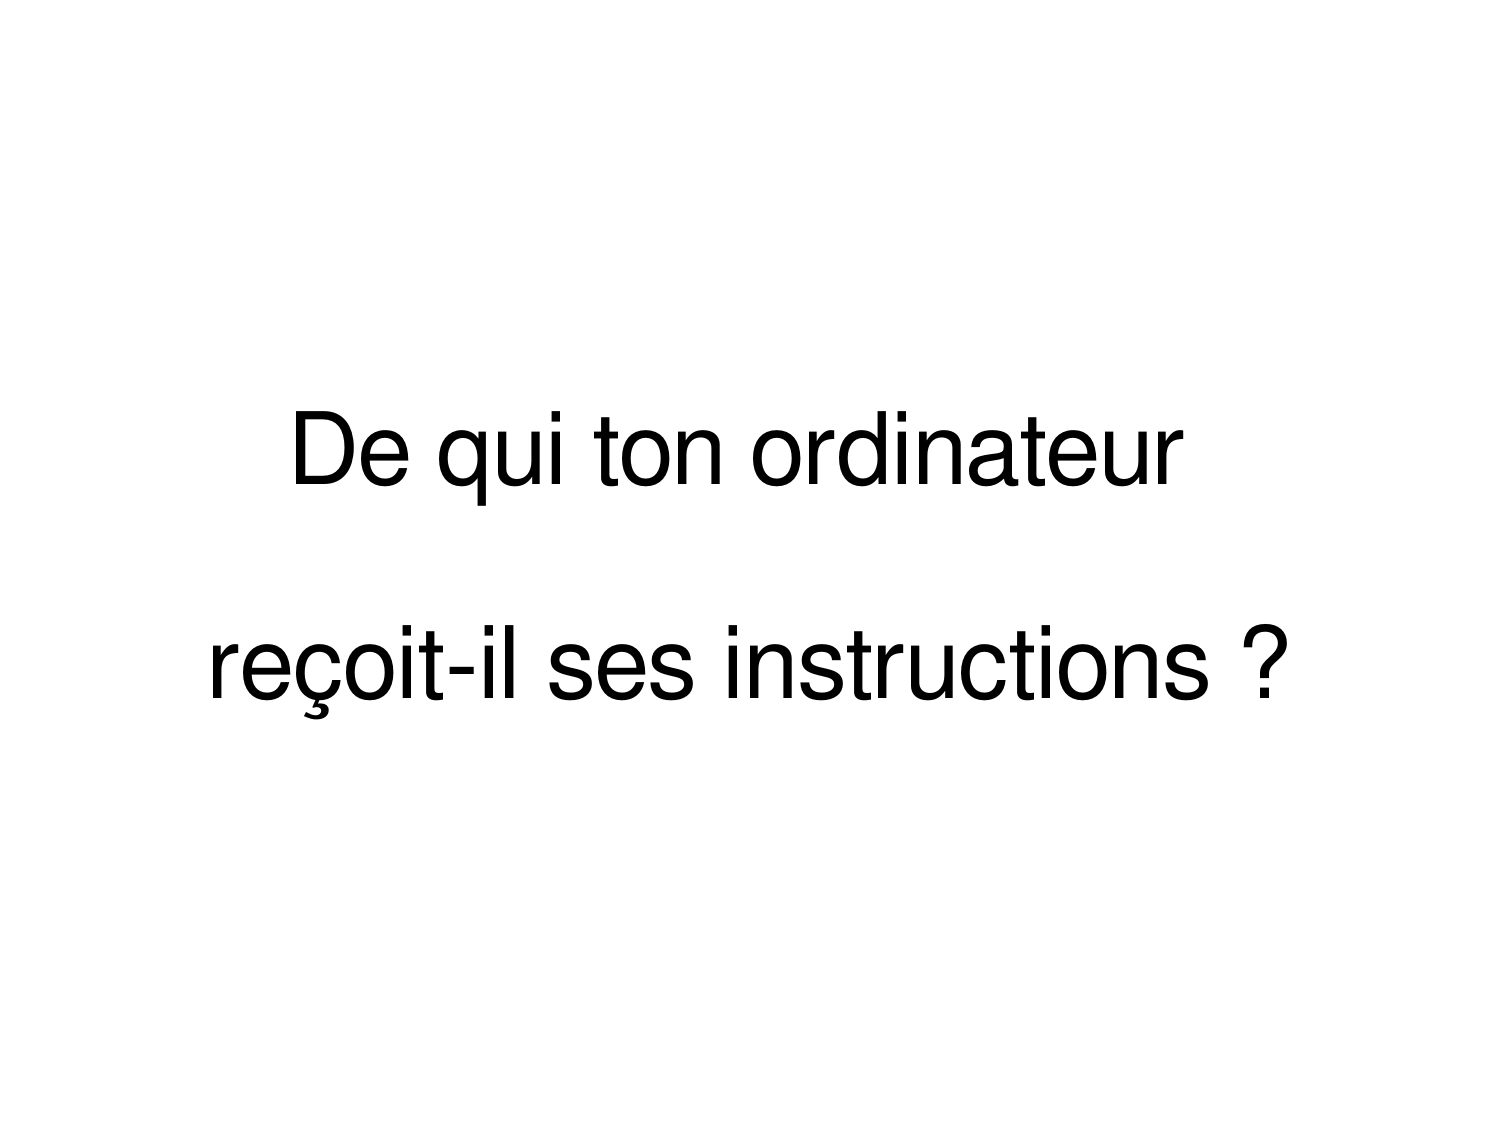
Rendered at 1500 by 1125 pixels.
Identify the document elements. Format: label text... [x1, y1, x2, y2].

text_box De qui ton ordinateur reçoit-il ses instructions ? [52, 172, 1448, 953]
